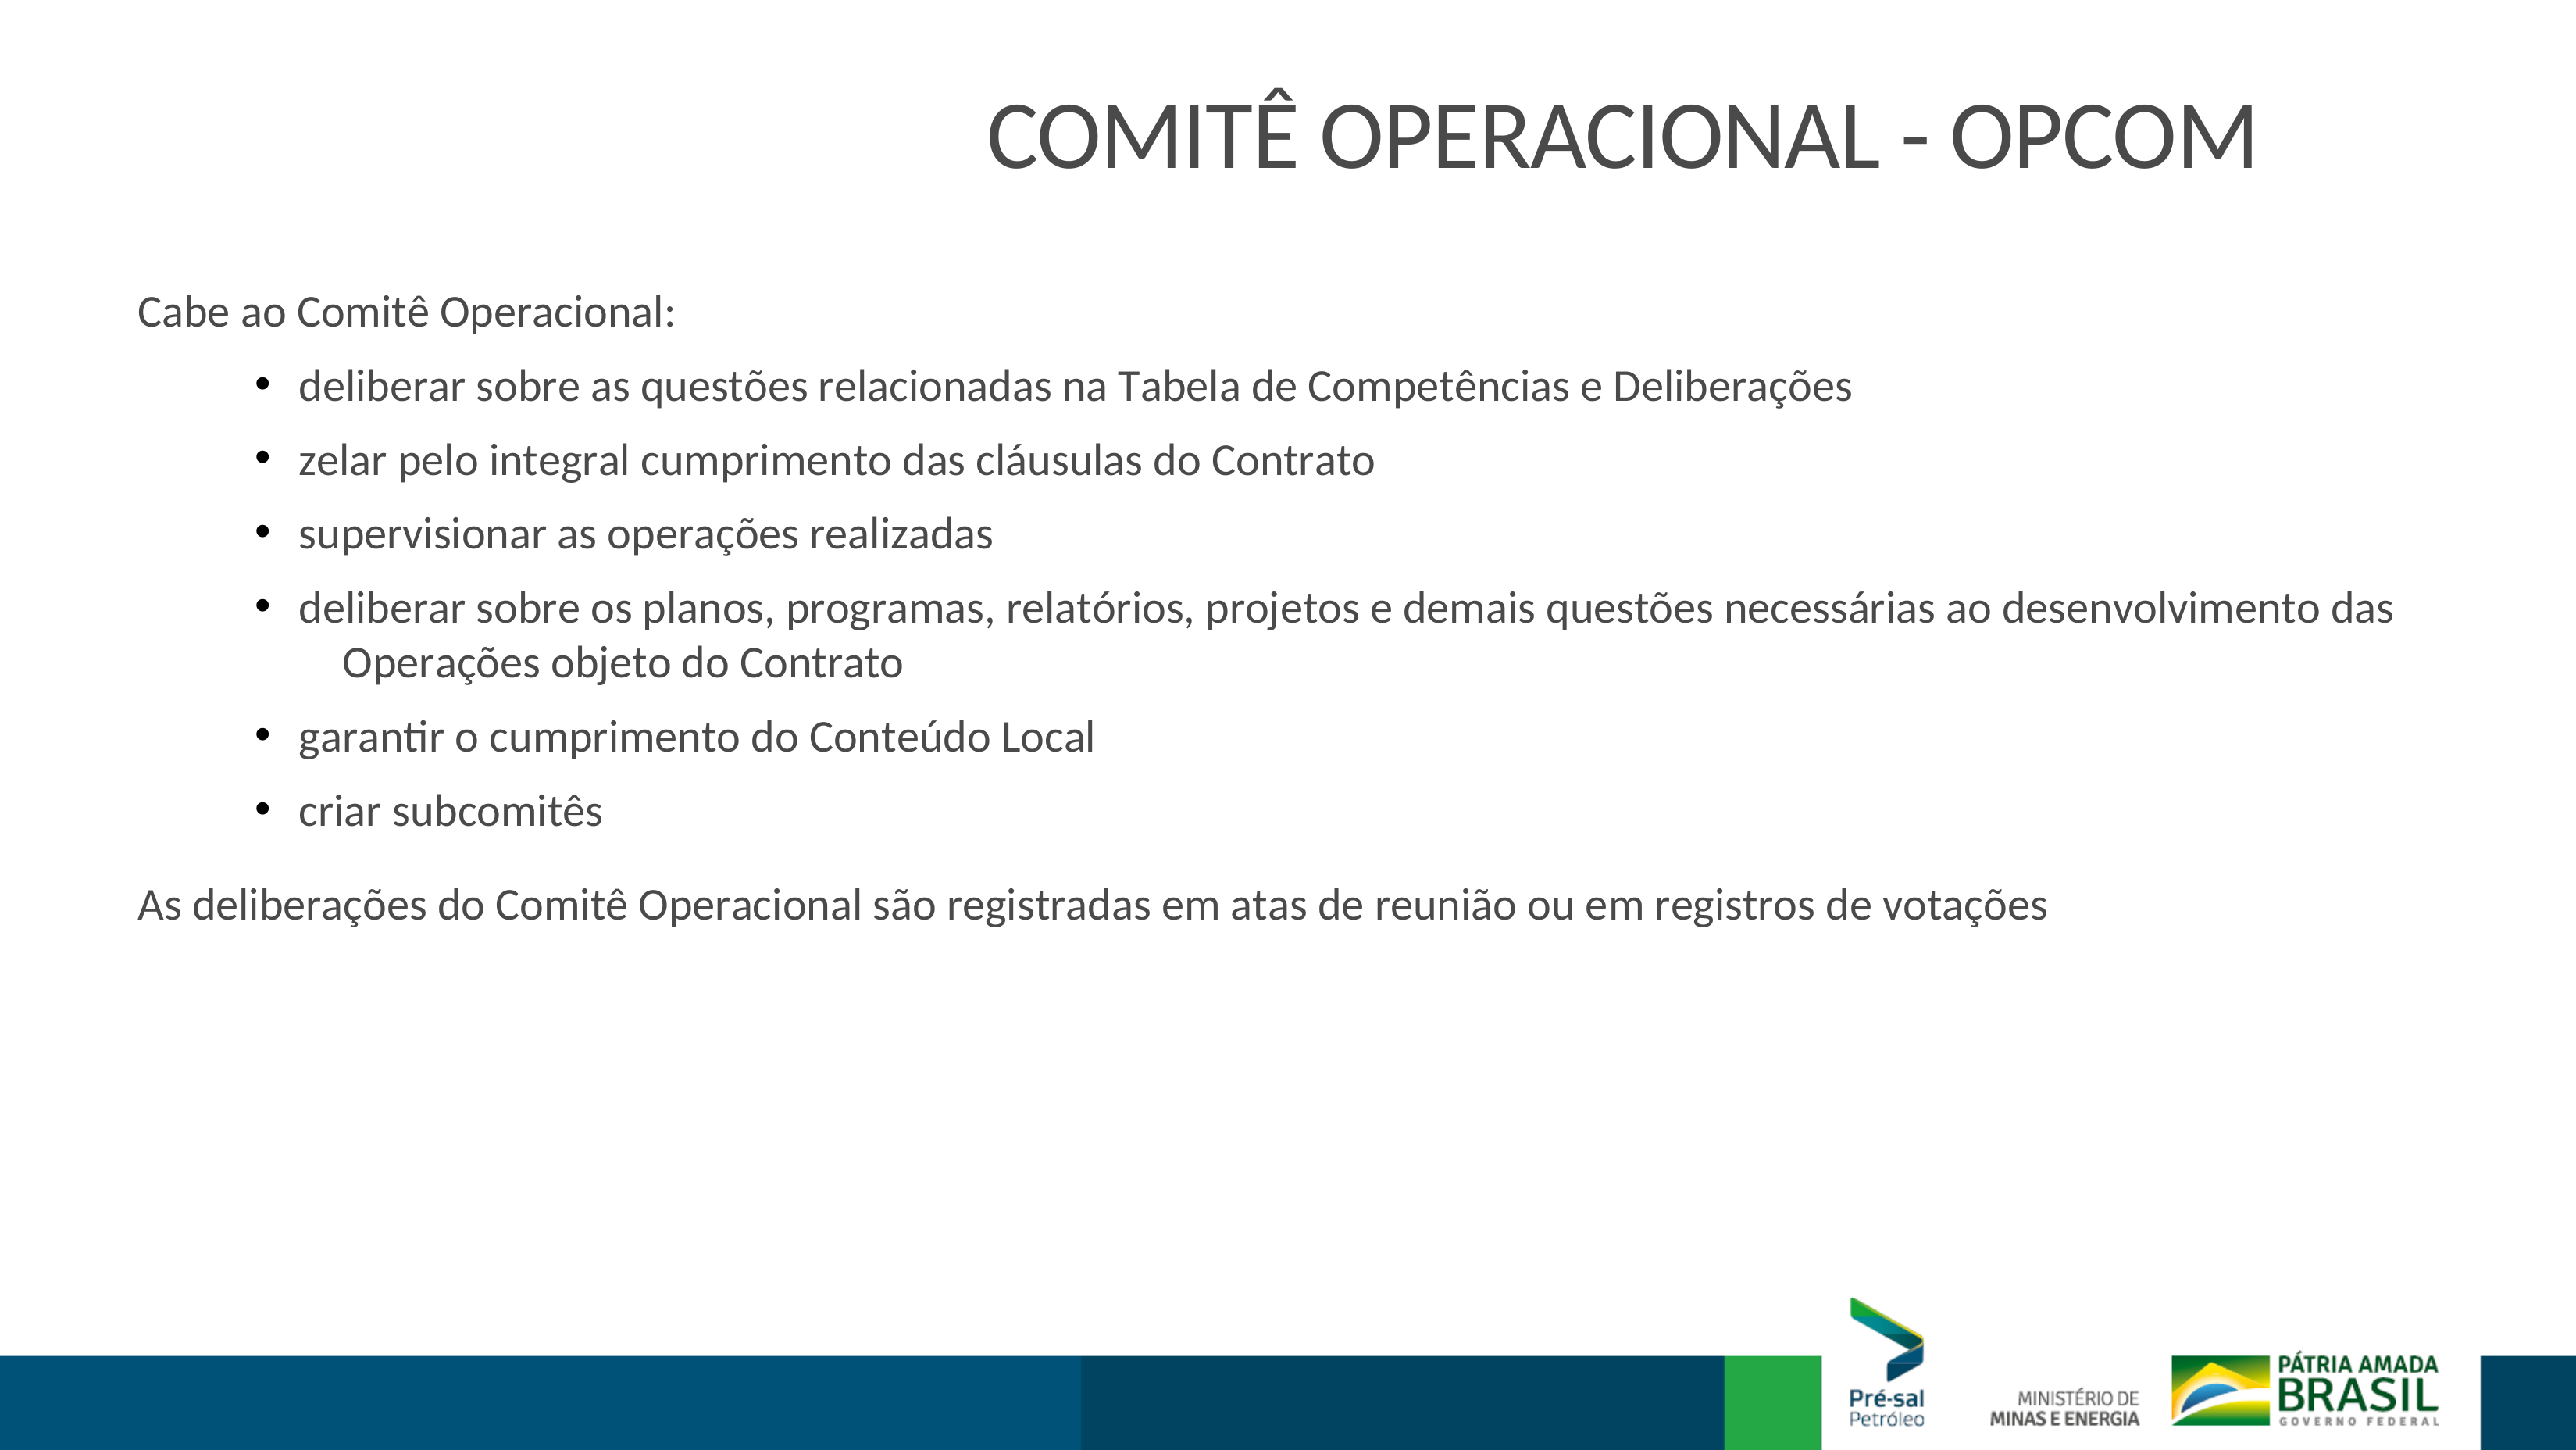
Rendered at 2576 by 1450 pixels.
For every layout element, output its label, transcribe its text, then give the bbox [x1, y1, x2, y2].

text_box Comitê Operacional - OPCOM [985, 60, 2470, 188]
list Cabe ao Comitê Operacional: deliberar sobre as questões relacionadas na Tabela de Competências e Deliberações zelar pelo integral cumprimento das cláusulas do Contrato supervisionar as operações realizadas deliberar sobre os planos, programas, relatórios, projetos e demais questões necessárias ao desenvolvimento das Operações objeto do Contrato garantir o cumprimento do Conteúdo Local criar subcomitês As deliberações do Comitê Operacional são registradas em atas de reunião ou em registros de votações [126, 275, 2458, 979]
